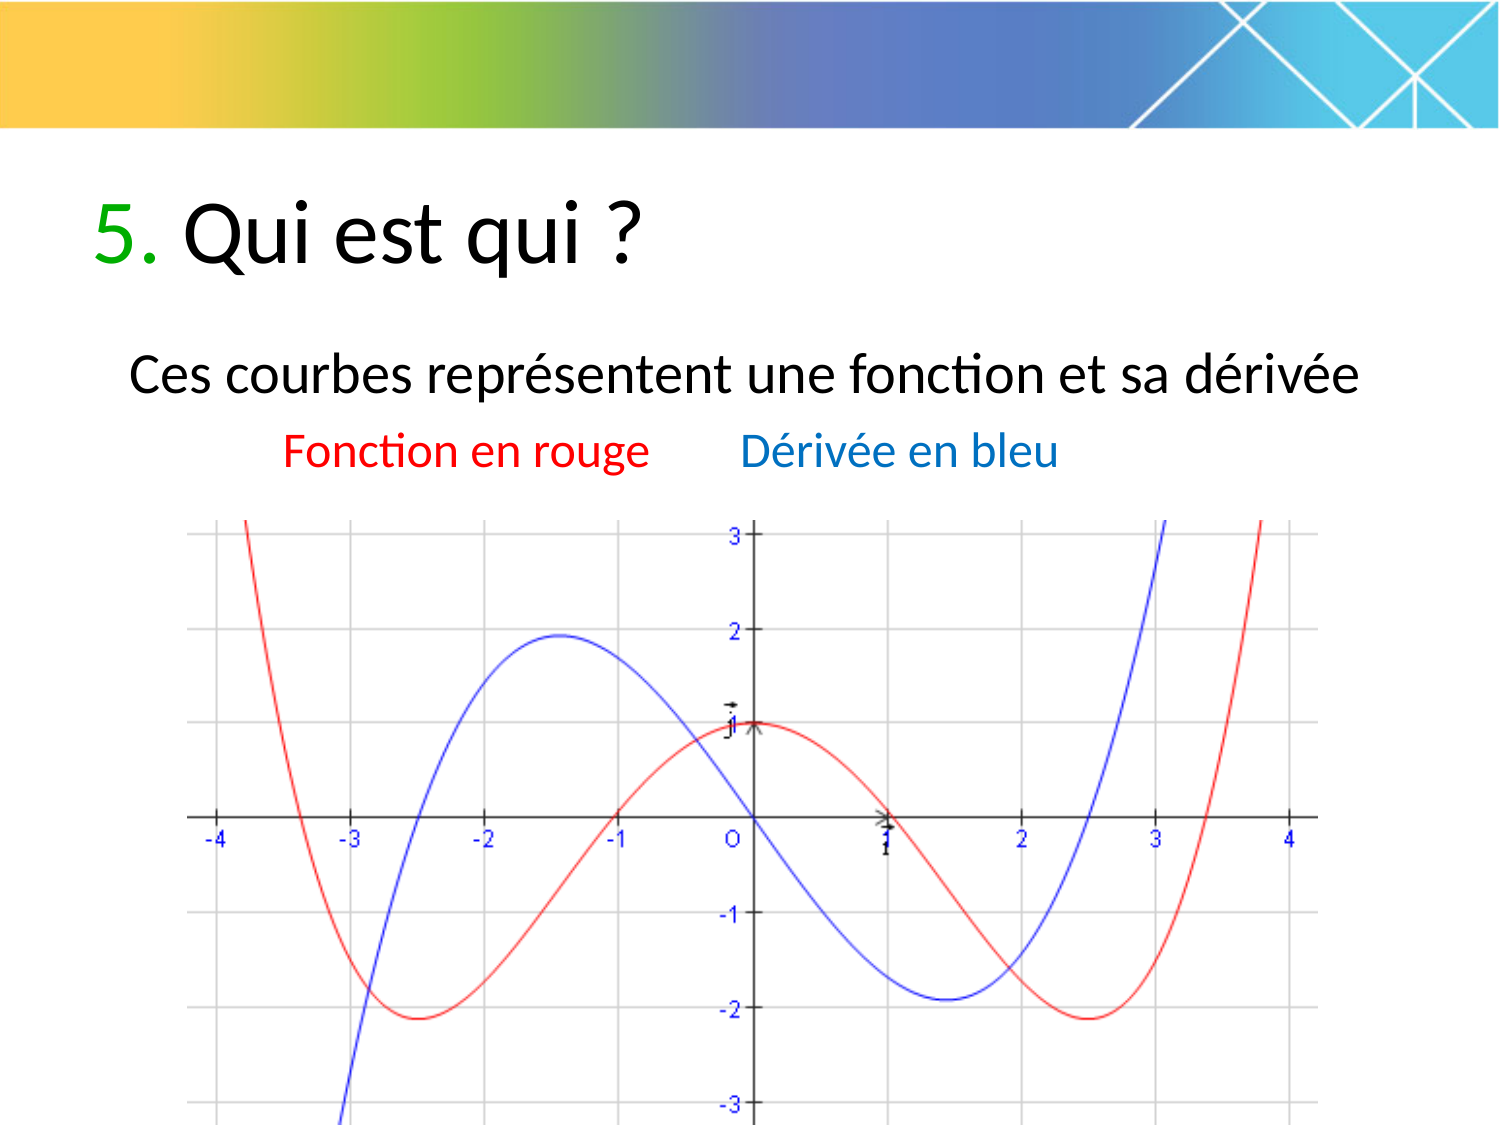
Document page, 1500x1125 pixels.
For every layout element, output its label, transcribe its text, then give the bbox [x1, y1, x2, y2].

text_box Ces courbes représentent une fonction et sa dérivée [114, 328, 1390, 413]
text_box Fonction en rouge Dérivée en bleu [234, 410, 1219, 485]
title 5. Qui est qui ? [76, 164, 1500, 350]
picture [187, 520, 1318, 1125]
picture [0, 0, 1500, 130]
